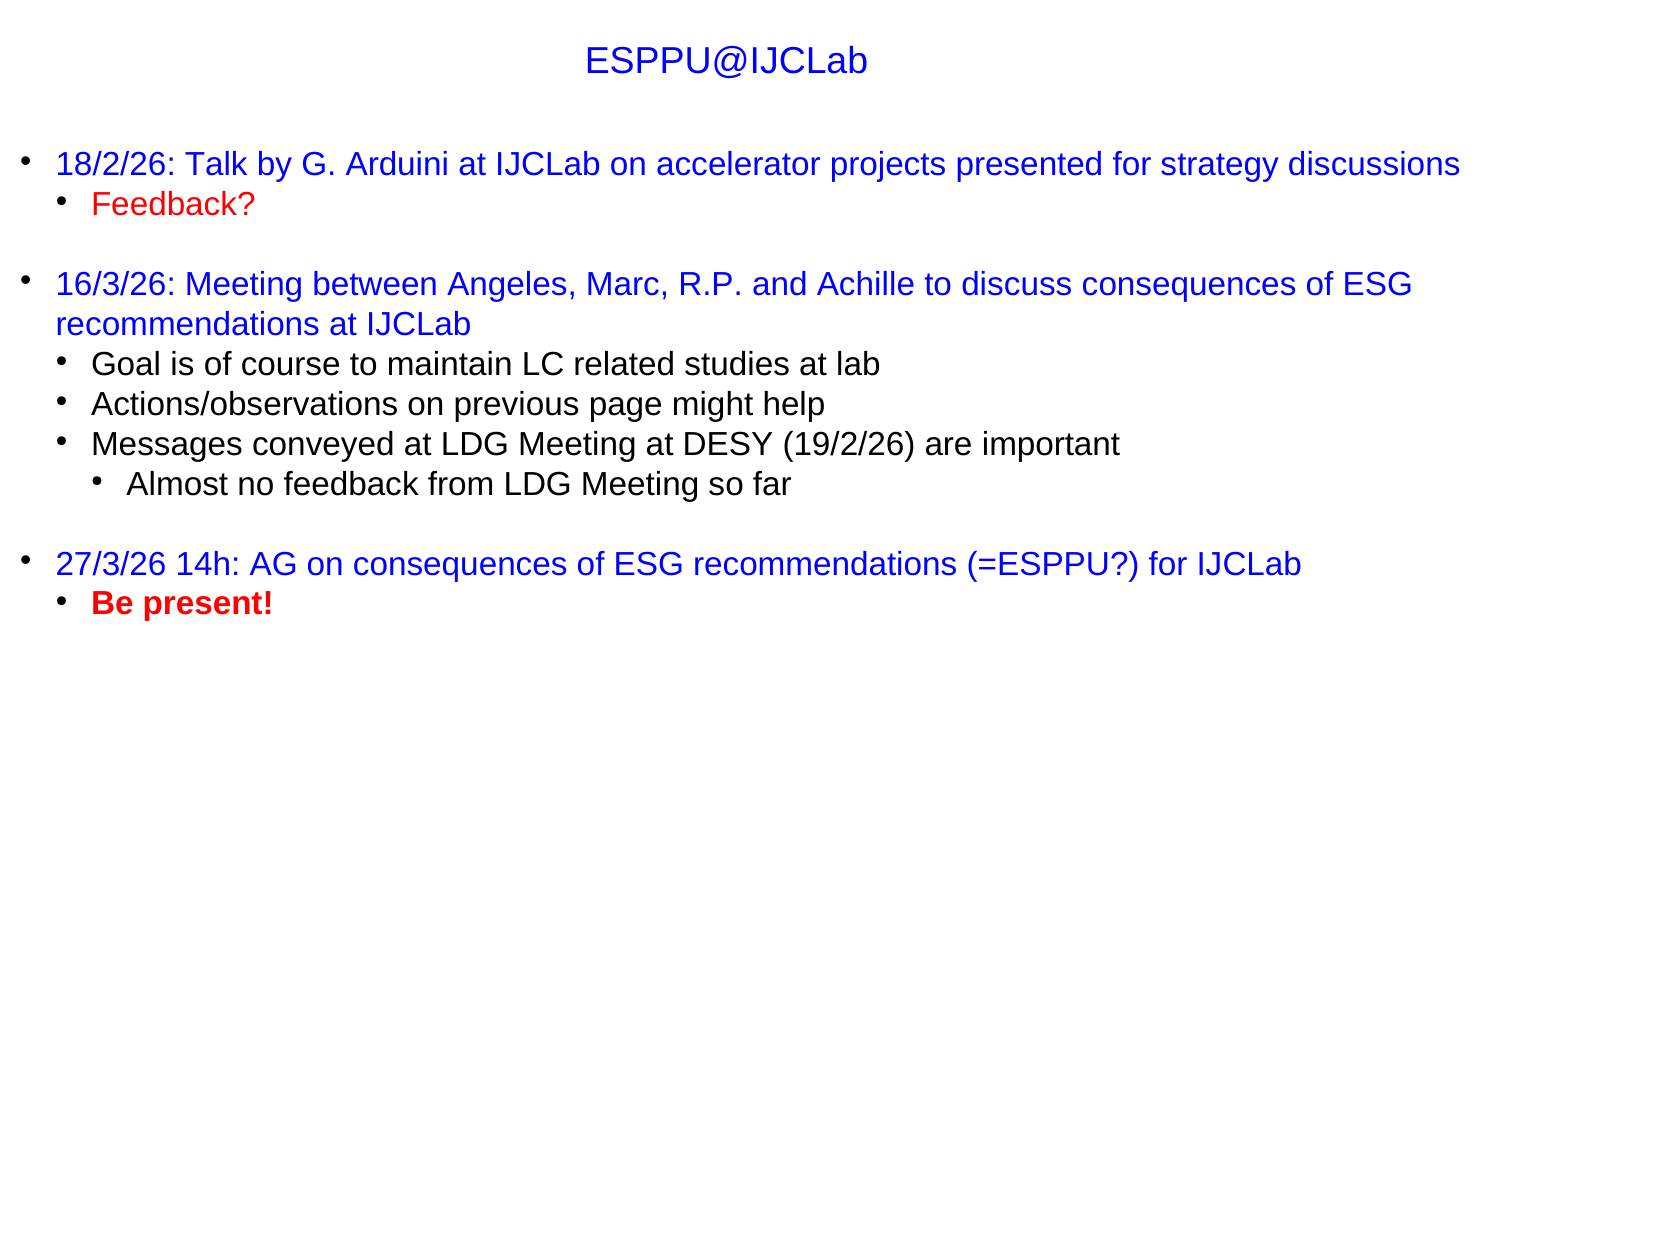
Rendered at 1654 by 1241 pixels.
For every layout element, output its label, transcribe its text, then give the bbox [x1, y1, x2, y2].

text_box 18/2/26: Talk by G. Arduini at IJCLab on accelerator projects presented for strategy discussions Feedback? 16/3/26: Meeting between Angeles, Marc, R.P. and Achille to discuss consequences of ESG recommendations at IJCLab Goal is of course to maintain LC related studies at lab Actions/observations on previous page might help Messages conveyed at LDG Meeting at DESY (19/2/26) are important Almost no feedback from LDG Meeting so far 27/3/26 14h: AG on consequences of ESG recommendations (=ESPPU?) for IJCLab Be present! [5, 135, 1635, 906]
text_box ESPPU@IJCLab [570, 30, 886, 91]
